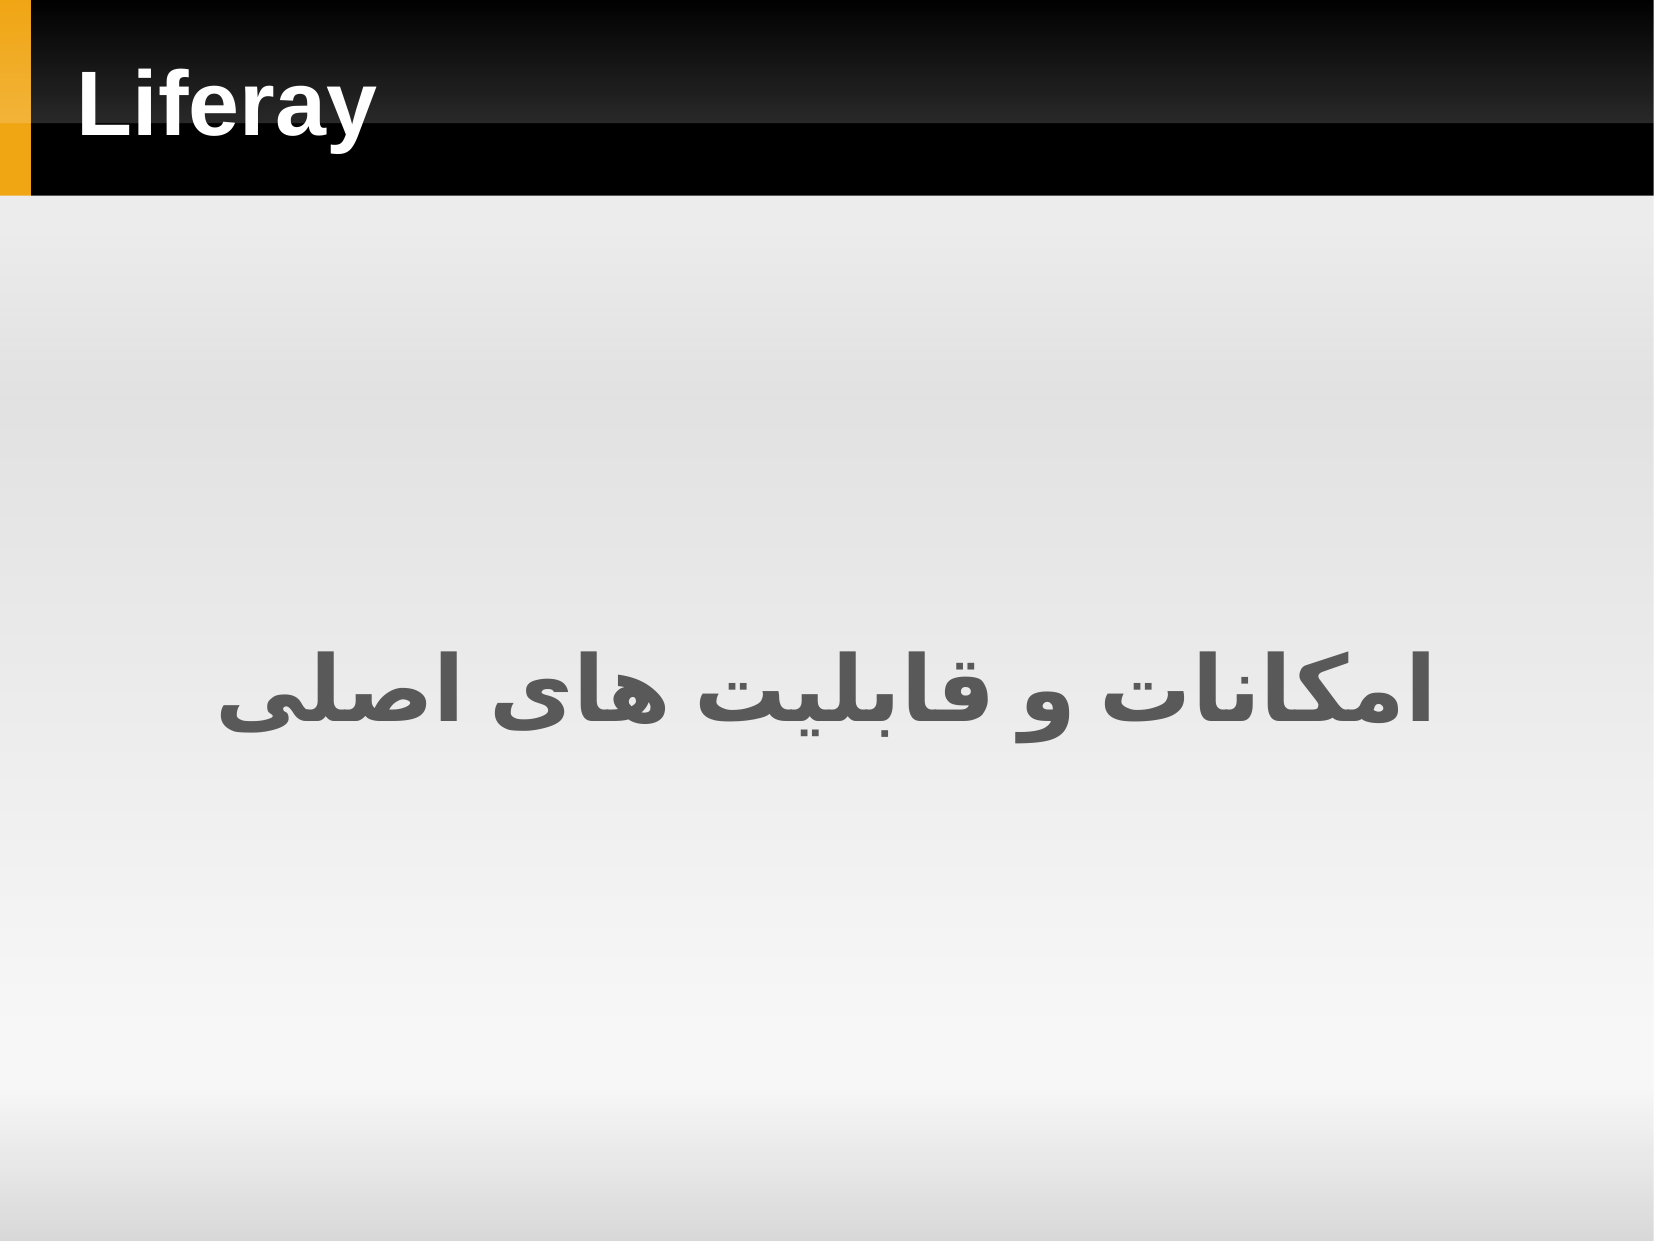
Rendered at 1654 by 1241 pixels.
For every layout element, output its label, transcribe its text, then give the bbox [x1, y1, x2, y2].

picture [0, 0, 1654, 1241]
title Liferay [76, 0, 1565, 208]
subtitle امکانات و قابليت های اصلی [82, 297, 1571, 1102]
